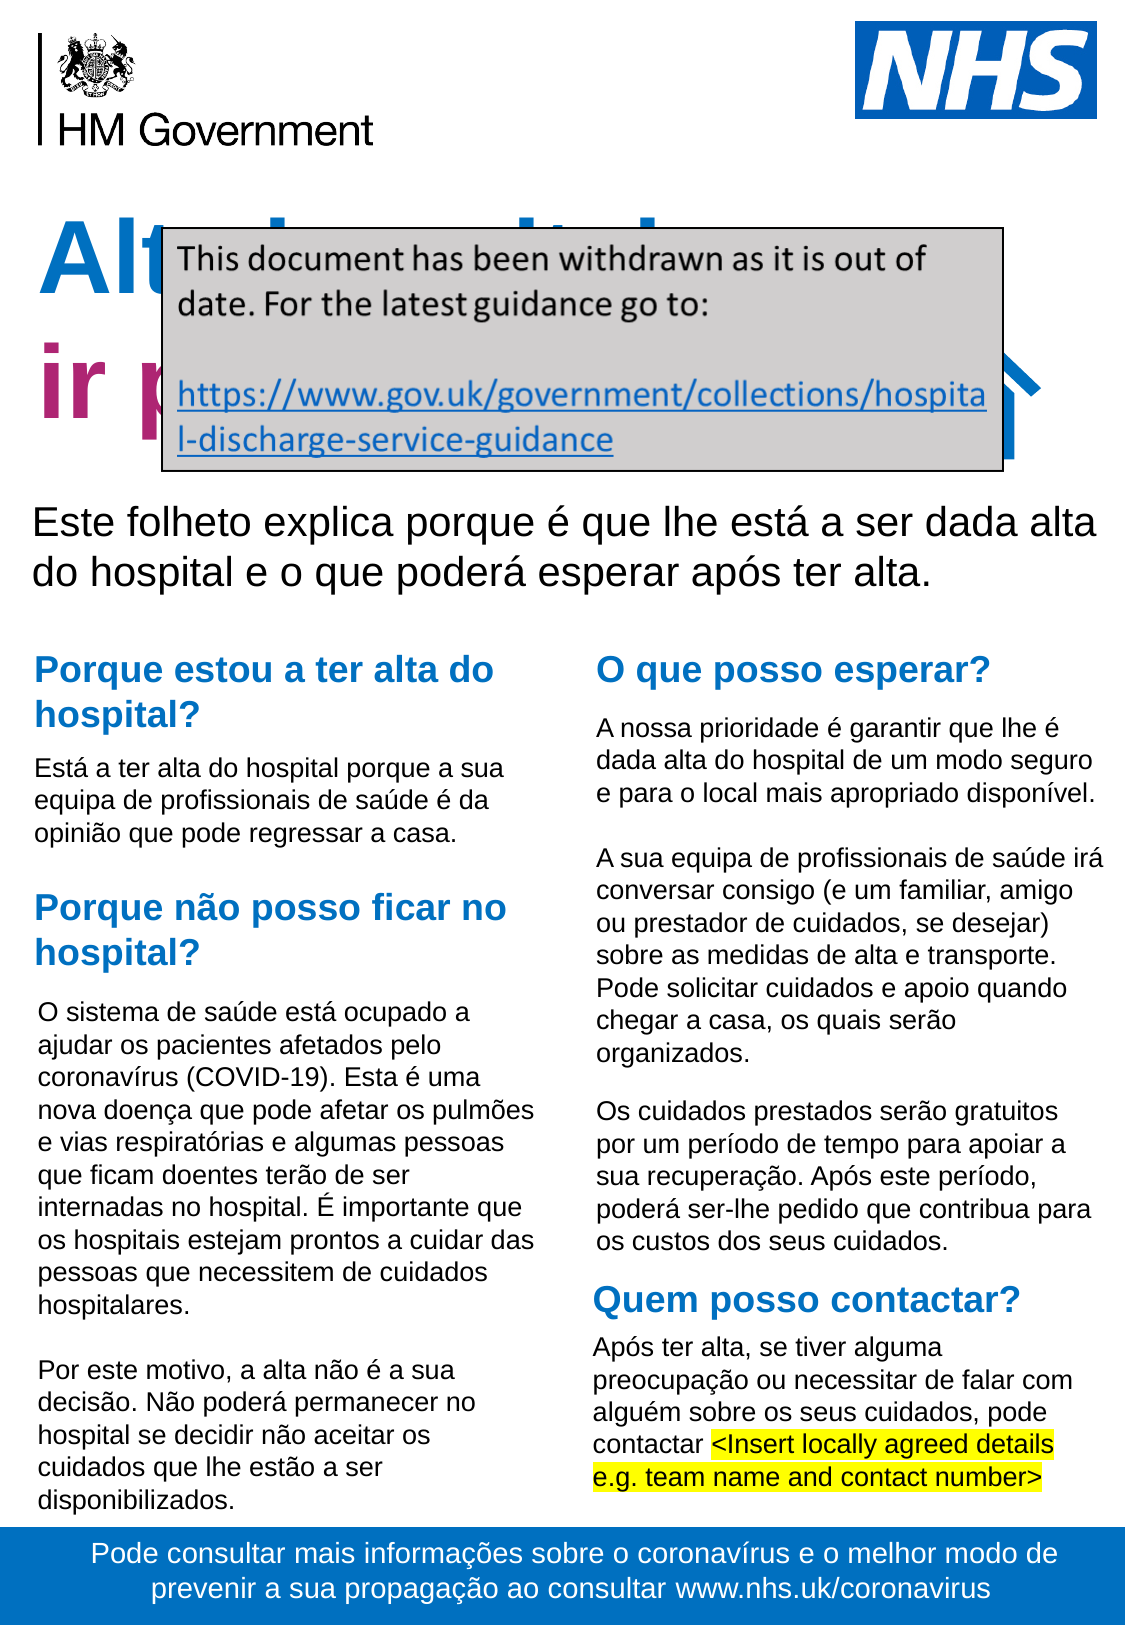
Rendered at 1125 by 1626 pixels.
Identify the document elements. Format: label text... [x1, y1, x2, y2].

text_box Quem posso contactar? Após ter alta, se tiver alguma preocupação ou necessitar de falar com alguém sobre os seus cuidados, pode contactar <Insert locally agreed details e.g. team name and contact number> [578, 1267, 1101, 1500]
text_box Alta hospitalar: ir para casa [22, 182, 863, 487]
text_box O sistema de saúde está ocupado a ajudar os pacientes afetados pelo coronavírus (COVID-19). Esta é uma nova doença que pode afetar os pulmões e vias respiratórias e algumas pessoas que ficam doentes terão de ser internadas no hospital. É importante que os hospitais estejam prontos a cuidar das pessoas que necessitem de cuidados hospitalares. Por este motivo, a alta não é a sua decisão. Não poderá permanecer no hospital se decidir não aceitar os cuidados que lhe estão a ser disponibilizados. [23, 987, 556, 1522]
text_box O que posso esperar? A nossa prioridade é garantir que lhe é dada alta do hospital de um modo seguro e para o local mais apropriado disponível. A sua equipa de profissionais de saúde irá conversar consigo (e um familiar, amigo ou prestador de cuidados, se desejar) sobre as medidas de alta e transporte. Pode solicitar cuidados e apoio quando chegar a casa, os quais serão organizados. Os cuidados prestados serão gratuitos por um período de tempo para apoiar a sua recuperação. Após este período, poderá ser-lhe pedido que contribua para os custos dos seus cuidados. [581, 637, 1119, 1313]
text_box Porque estou a ter alta do hospital? Está a ter alta do hospital porque a sua equipa de profissionais de saúde é da opinião que pode regressar a casa. Porque não posso ficar no hospital? [19, 637, 560, 1080]
text_box Este folheto explica porque é que lhe está a ser dada alta do hospital e o que poderá esperar após ter alta. [16, 487, 1125, 604]
picture [153, 222, 1056, 487]
